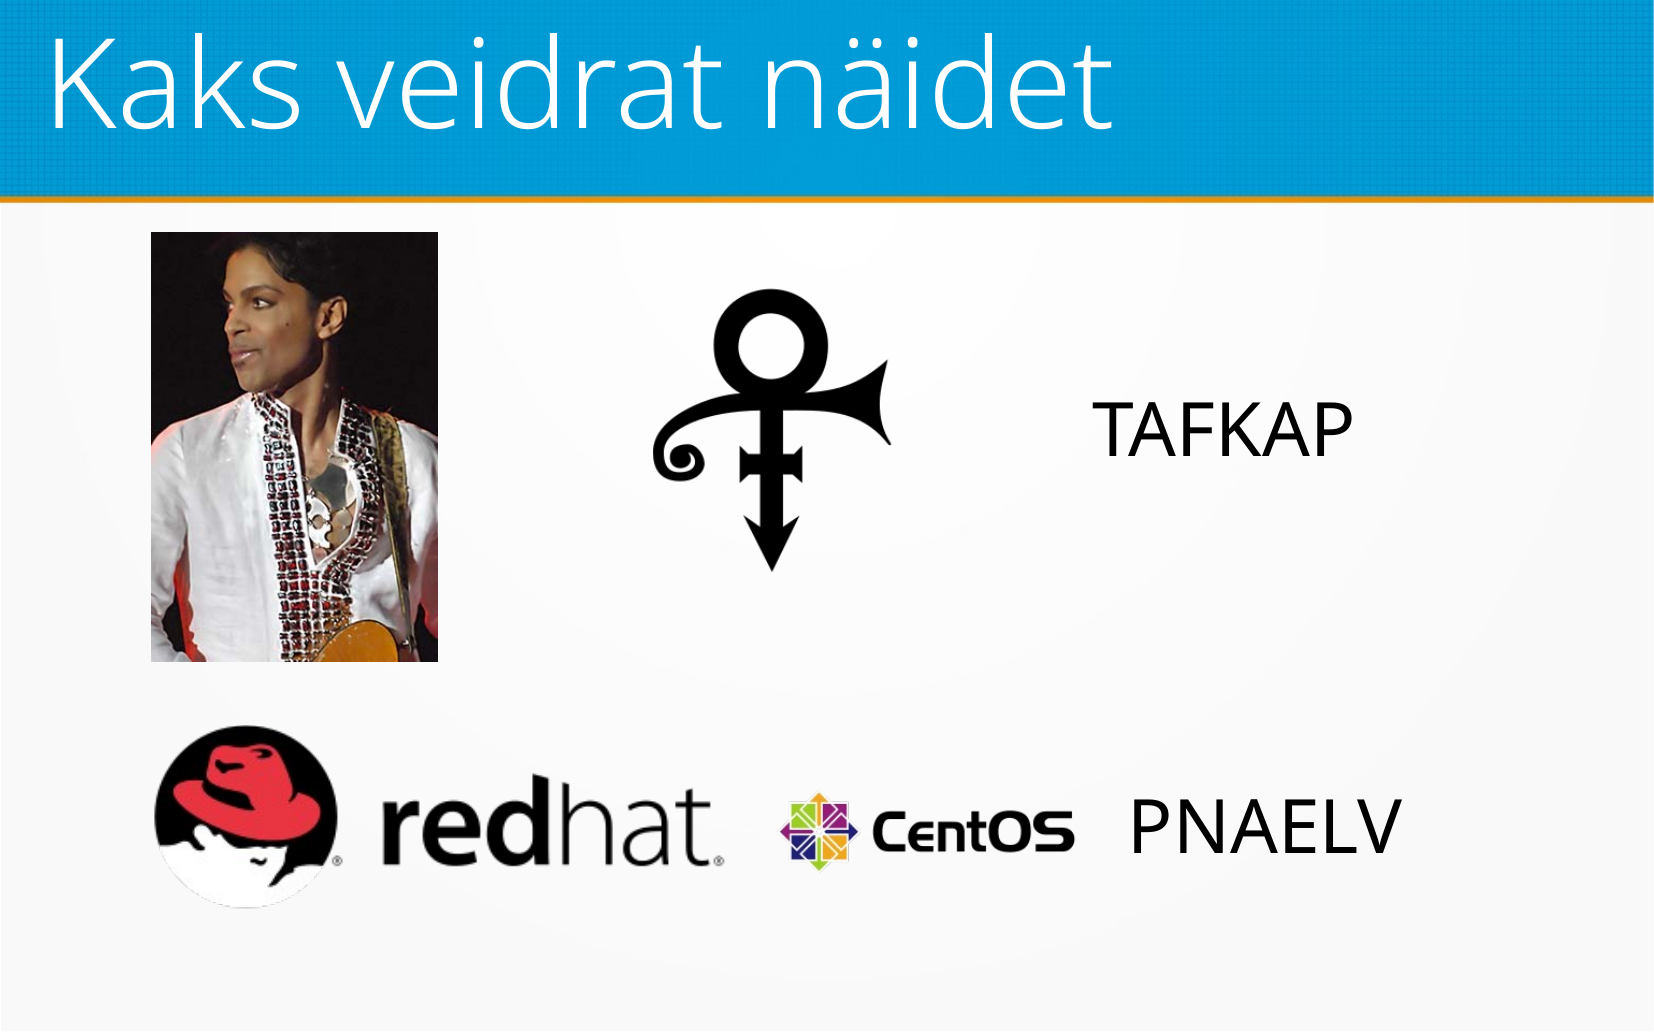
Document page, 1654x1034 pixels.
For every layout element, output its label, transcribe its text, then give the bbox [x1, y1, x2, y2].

text_box TAFKAP [1086, 377, 1595, 477]
text_box PNAELV [1122, 731, 1477, 918]
picture [0, 195, 1654, 1034]
title Kaks veidrat näidet [43, 0, 1619, 166]
